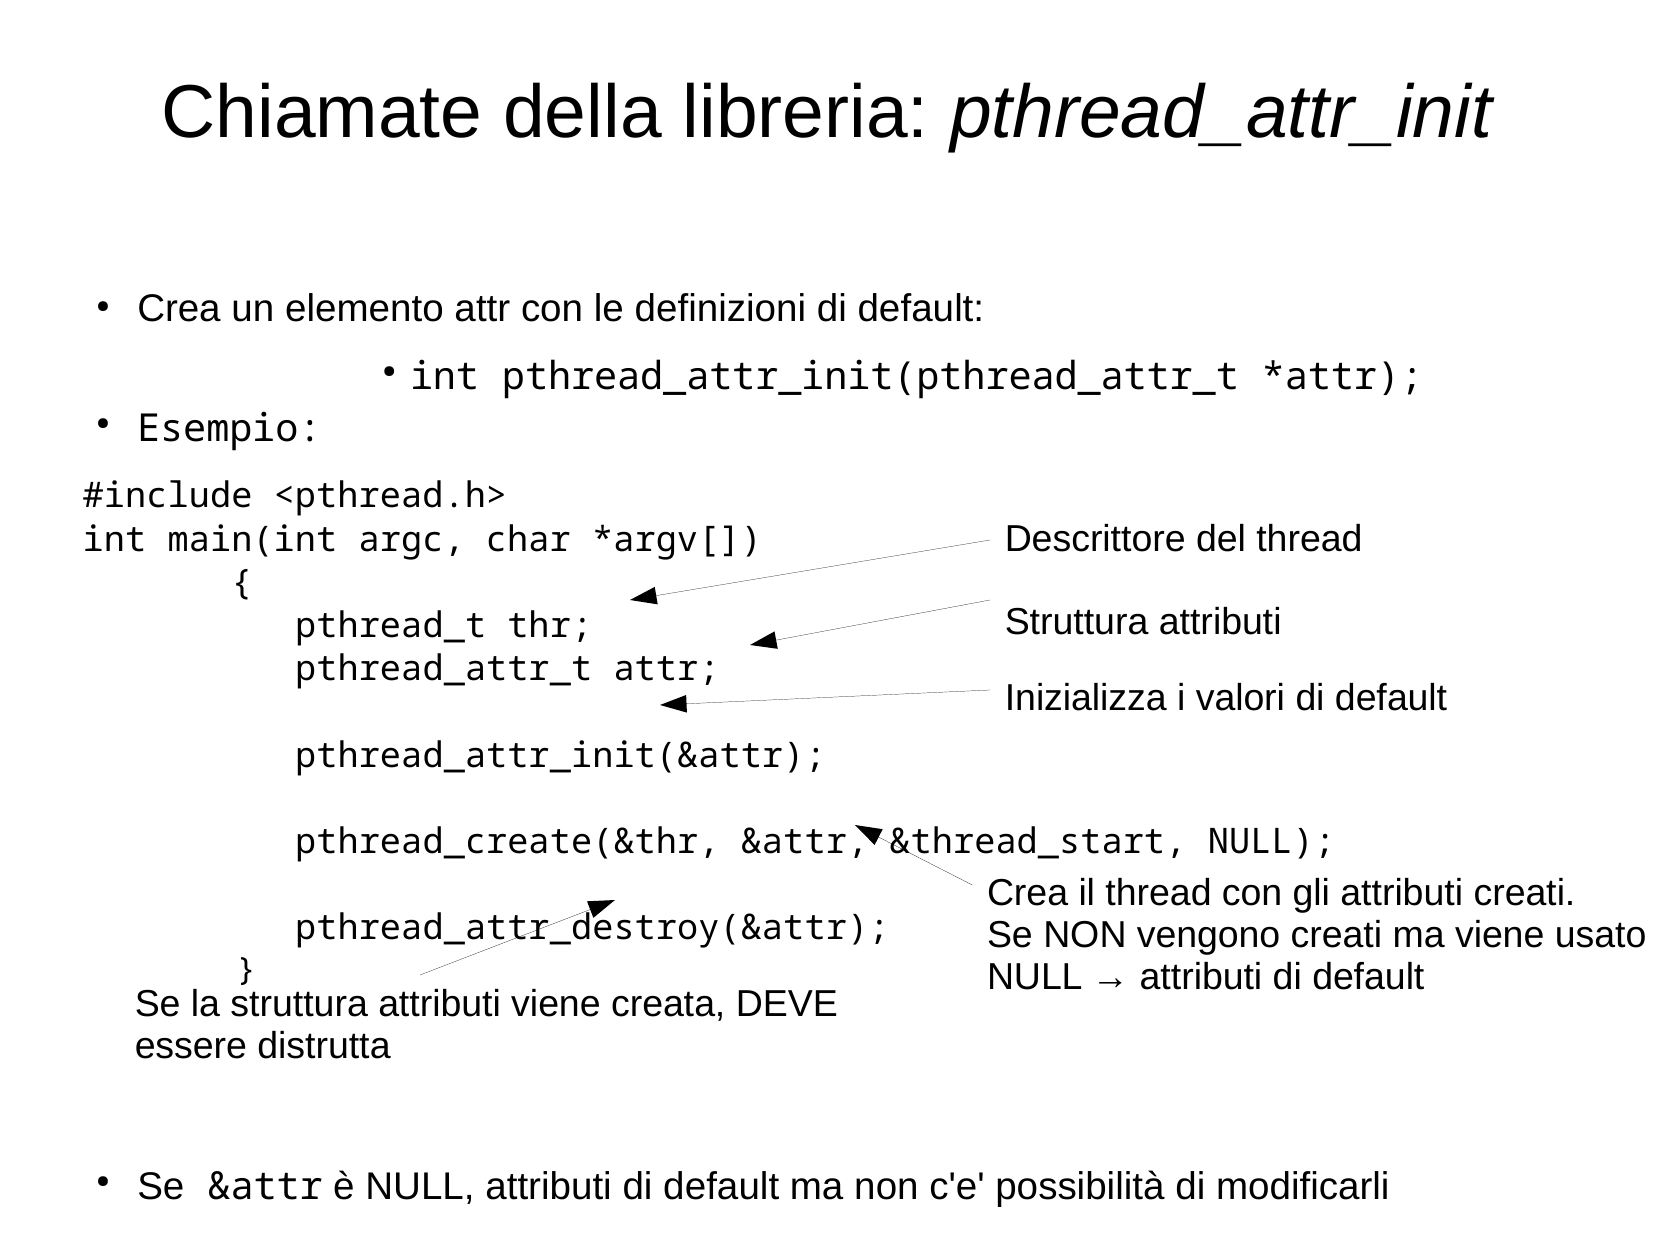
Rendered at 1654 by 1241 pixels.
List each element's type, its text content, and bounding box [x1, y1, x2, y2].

text_box Inizializza i valori di default [990, 669, 1561, 727]
text_box Se la struttura attributi viene creata, DEVE essere distrutta [120, 975, 931, 1074]
list Crea un elemento attr con le definizioni di default: int pthread_attr_init(pthread_attr_t *attr); Esempio: #include <pthread.h> int main(int argc, char *argv[]) { pthread_t thr; pthread_attr_t attr; pthread_attr_init(&attr); pthread_create(&thr, &attr, &thread_start, NULL); pthread_attr_destroy(&attr); } Se &attr è NULL, attributi di default ma non c'e' possibilità di modificarli [82, 290, 1538, 1216]
text_box Struttura attributi [990, 592, 1396, 650]
title Chiamate della libreria: pthread_attr_init [82, 8, 1571, 216]
text_box Crea il thread con gli attributi creati. Se NON vengono creati ma viene usato NULL → attributi di default [972, 864, 1654, 1006]
text_box Descrittore del thread [990, 510, 1396, 567]
